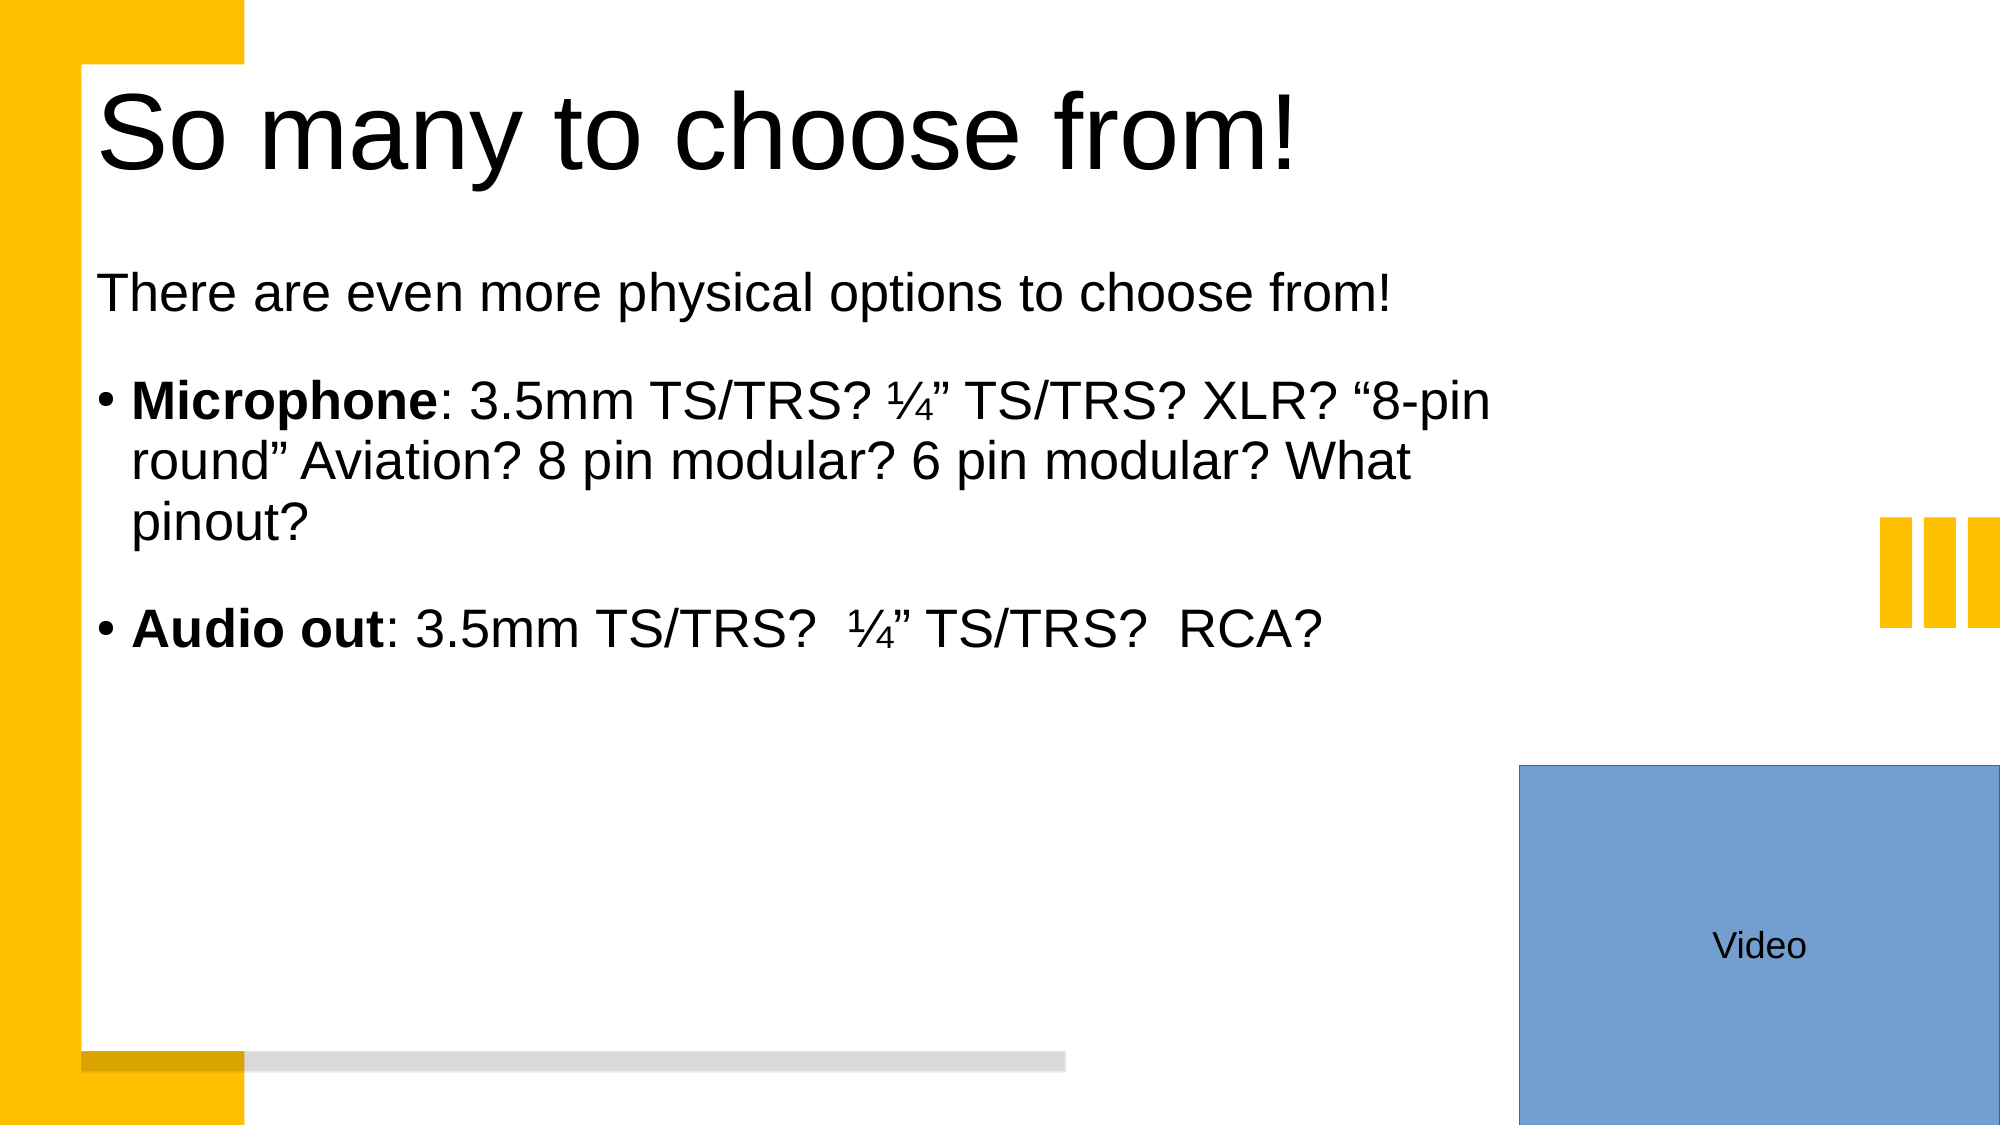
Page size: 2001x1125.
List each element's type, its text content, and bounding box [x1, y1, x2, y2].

text_box Video [1519, 765, 2000, 1125]
text_box [0, 0, 2000, 1125]
text_box There are even more physical options to choose from! Microphone: 3.5mm TS/TRS? ¼” TS/TRS? XLR? “8-pin round” Aviation? 8 pin modular? 6 pin modular? What pinout? Audio out: 3.5mm TS/TRS? ¼” TS/TRS? RCA? [81, 254, 1516, 1036]
text_box So many to choose from! [81, 64, 1921, 201]
